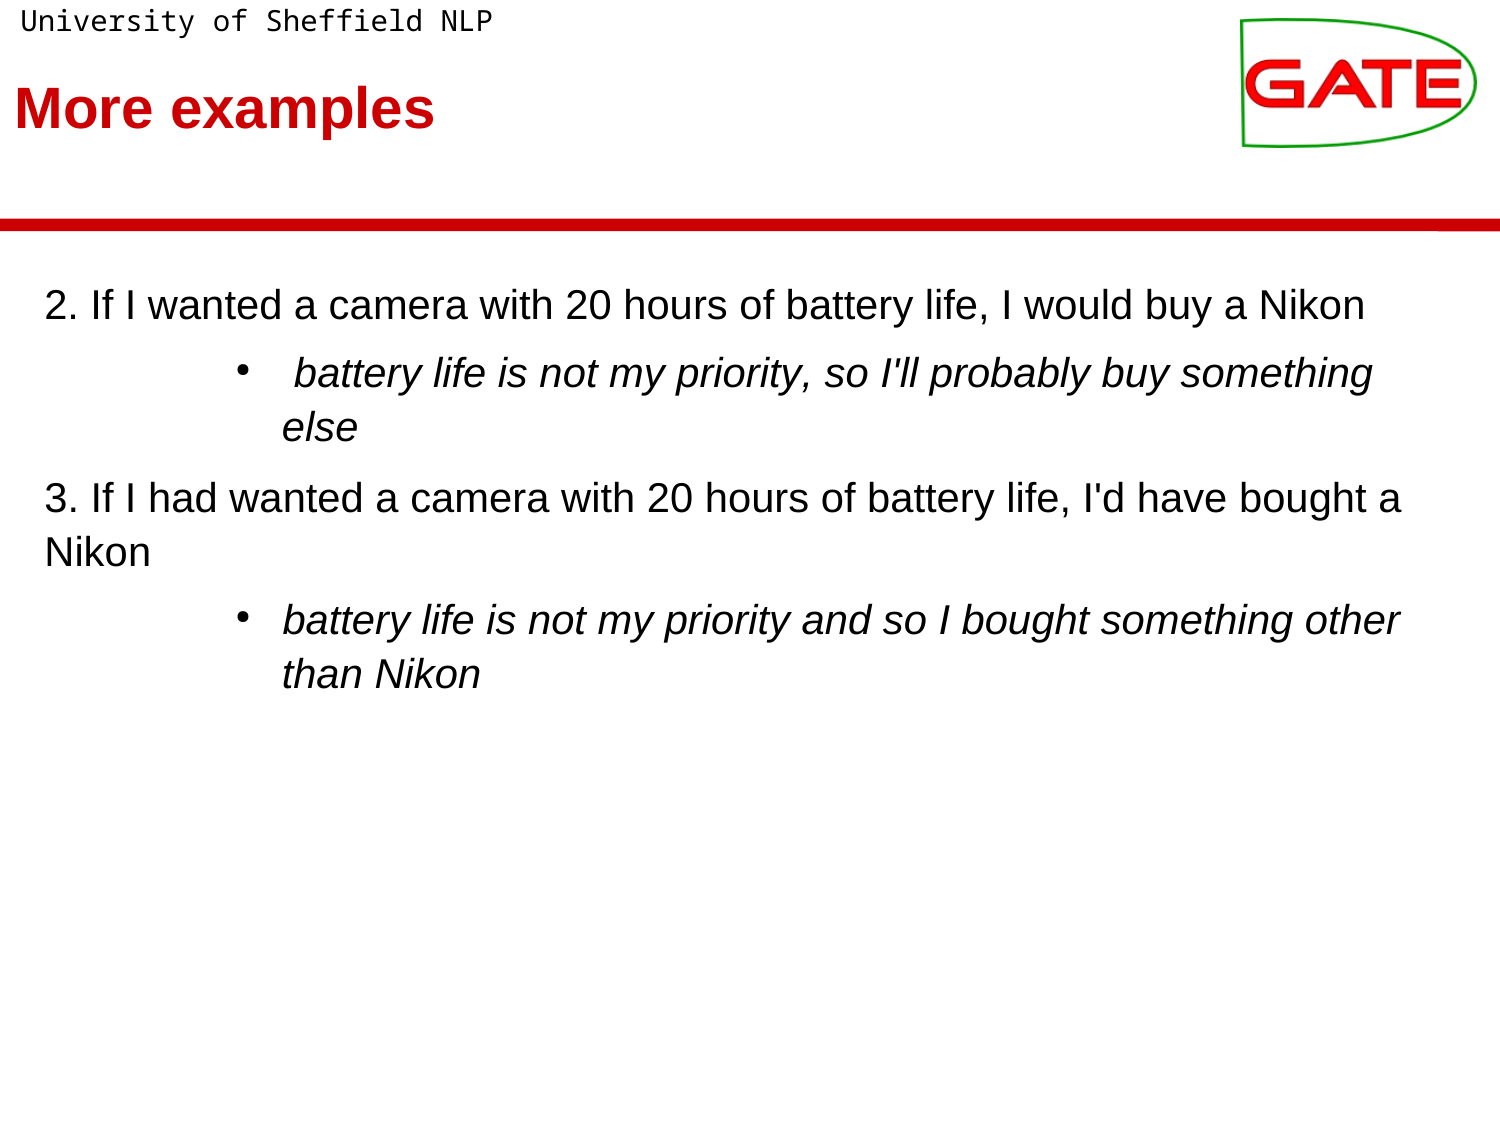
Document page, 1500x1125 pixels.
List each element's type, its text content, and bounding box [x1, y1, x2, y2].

list If I wanted a camera with 20 hours of battery life, I would buy a Nikon battery life is not my priority, so I'll probably buy something else 3. If I had wanted a camera with 20 hours of battery life, I'd have bought a Nikon battery life is not my priority and so I bought something other than Nikon [29, 265, 1477, 1040]
picture [1240, 18, 1477, 148]
title More examples [0, 4, 1239, 213]
